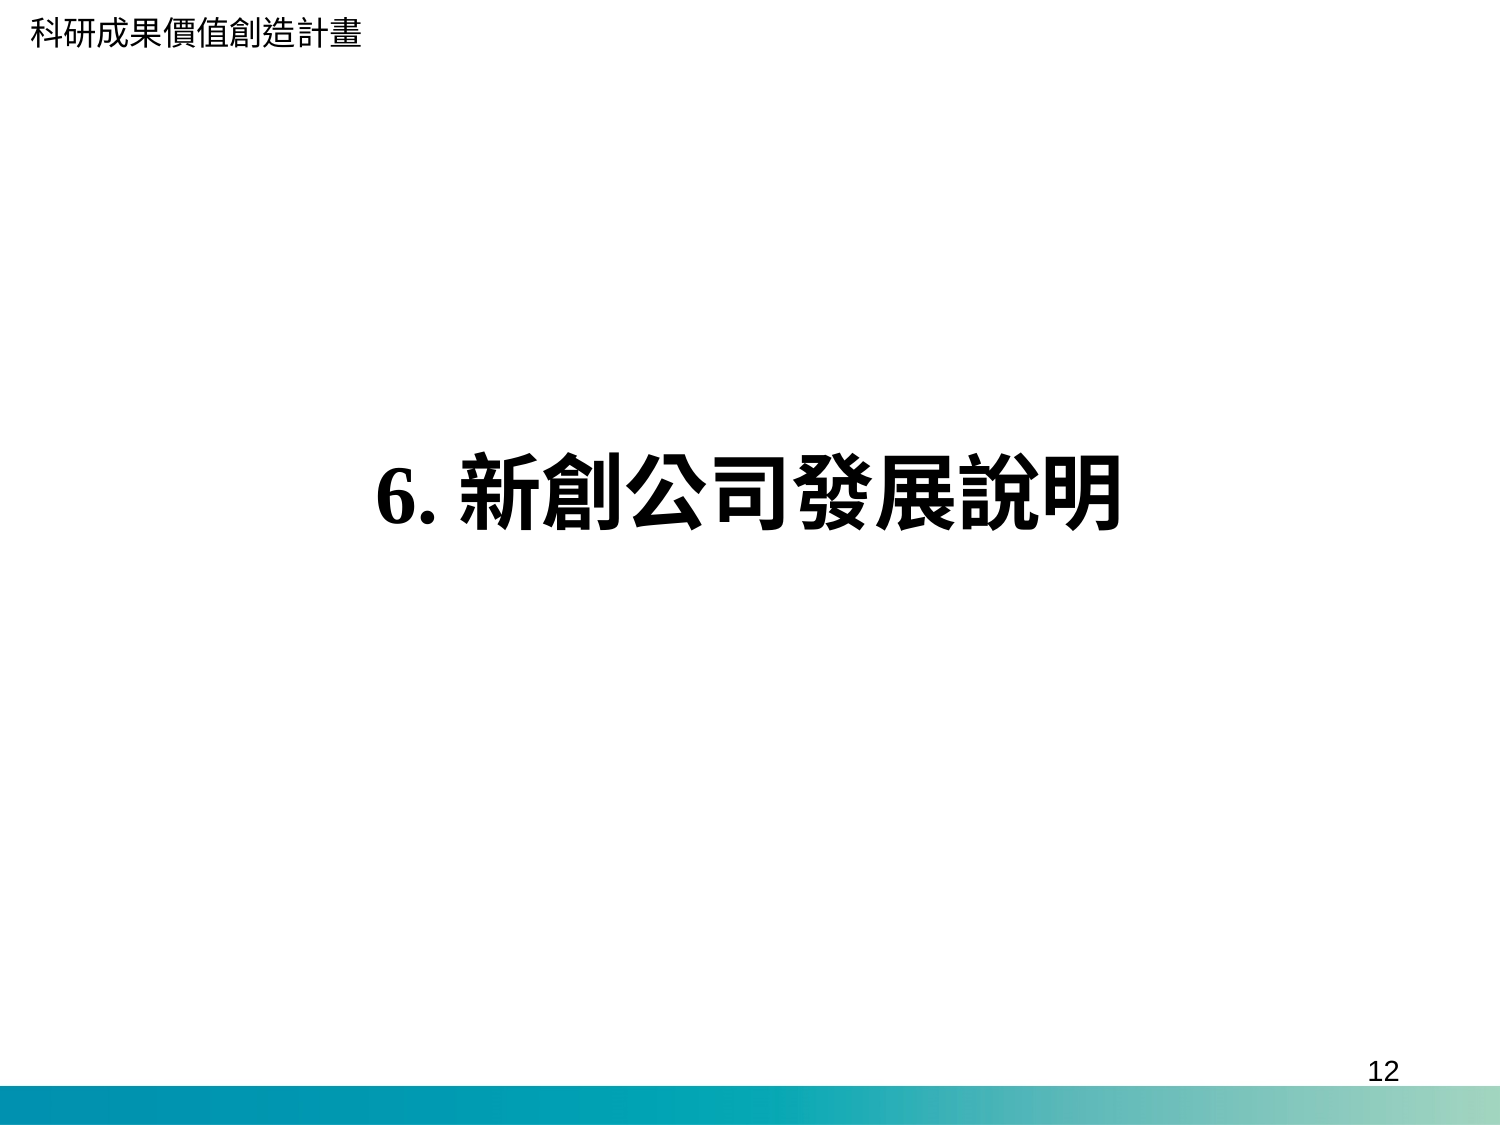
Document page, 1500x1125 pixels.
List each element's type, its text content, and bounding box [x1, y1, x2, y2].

text_box 11 [1352, 1044, 1500, 1123]
text_box 6.新創公司發展說明 [366, 432, 1134, 549]
